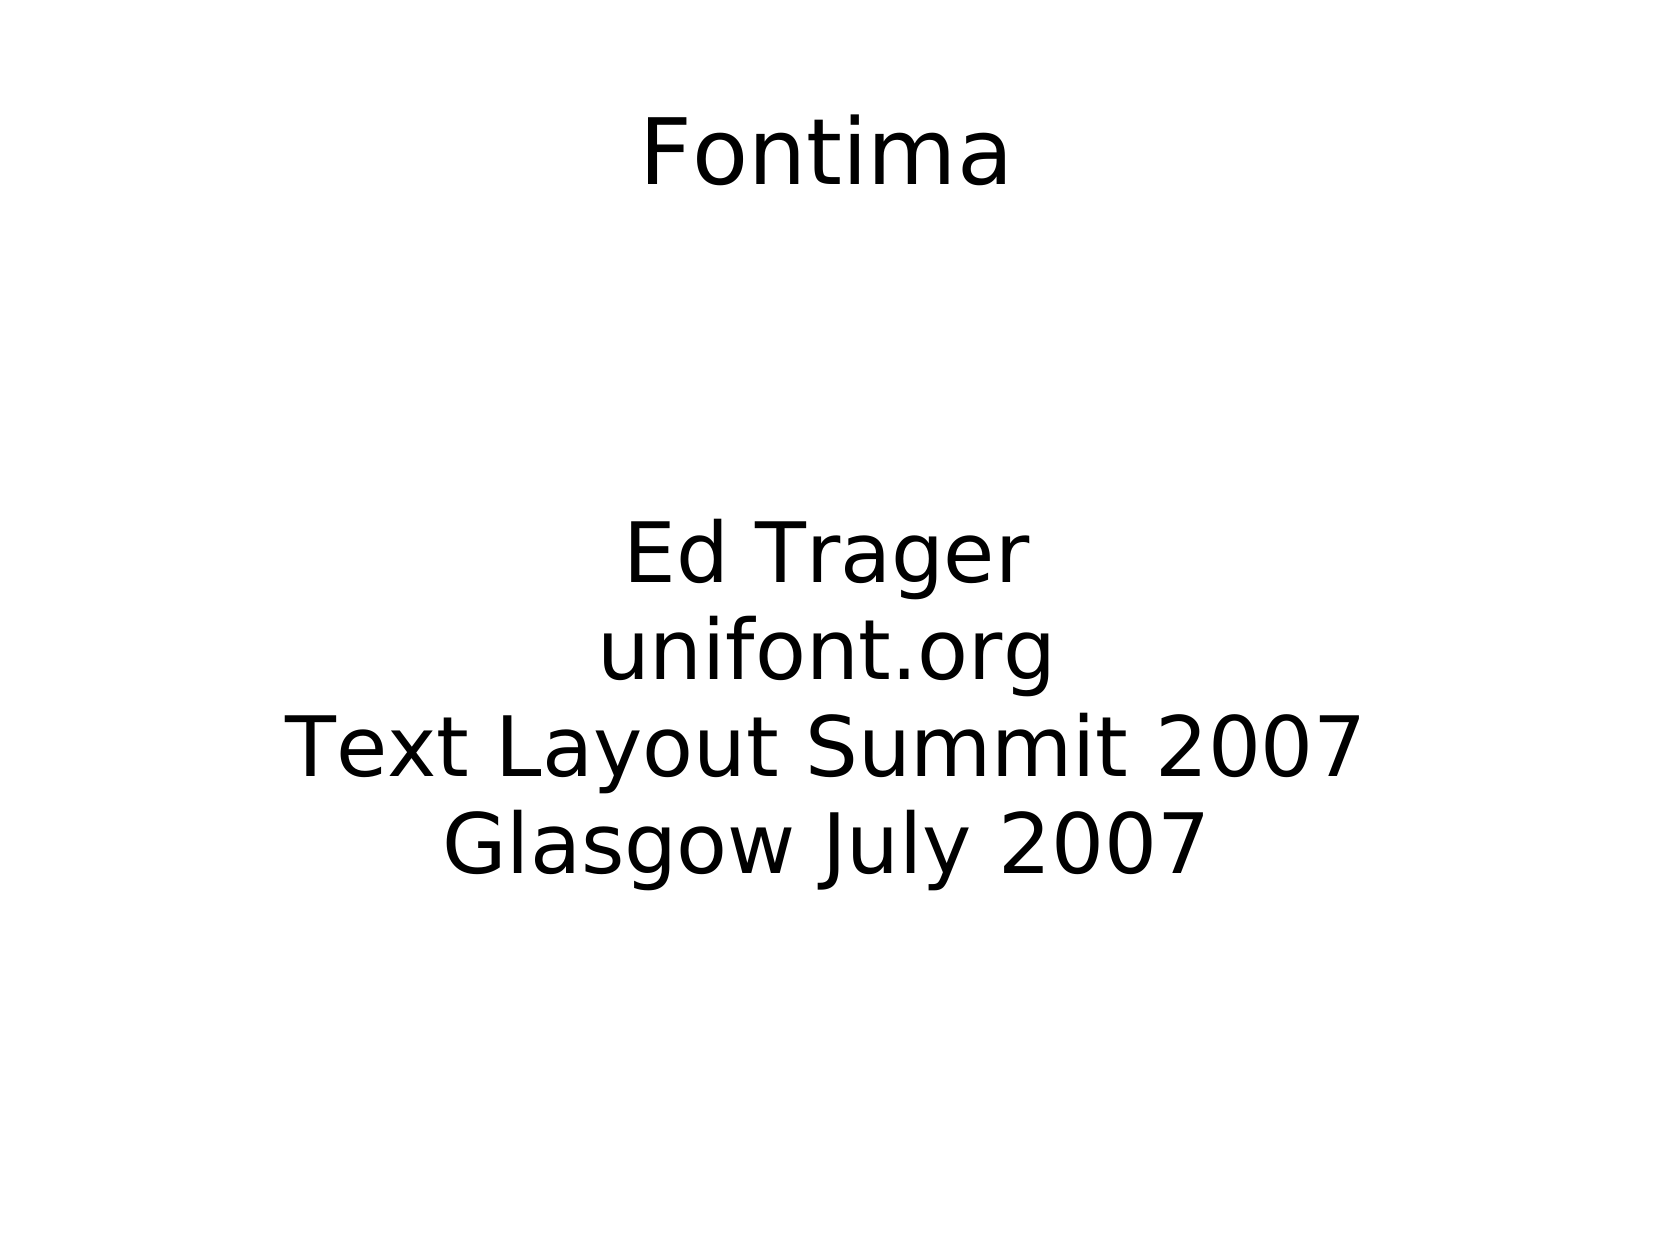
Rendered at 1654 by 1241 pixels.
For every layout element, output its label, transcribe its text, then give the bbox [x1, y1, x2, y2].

title Fontima [82, 56, 1571, 250]
subtitle Ed Trager unifont.org Text Layout Summit 2007 Glasgow July 2007 [82, 297, 1571, 1102]
